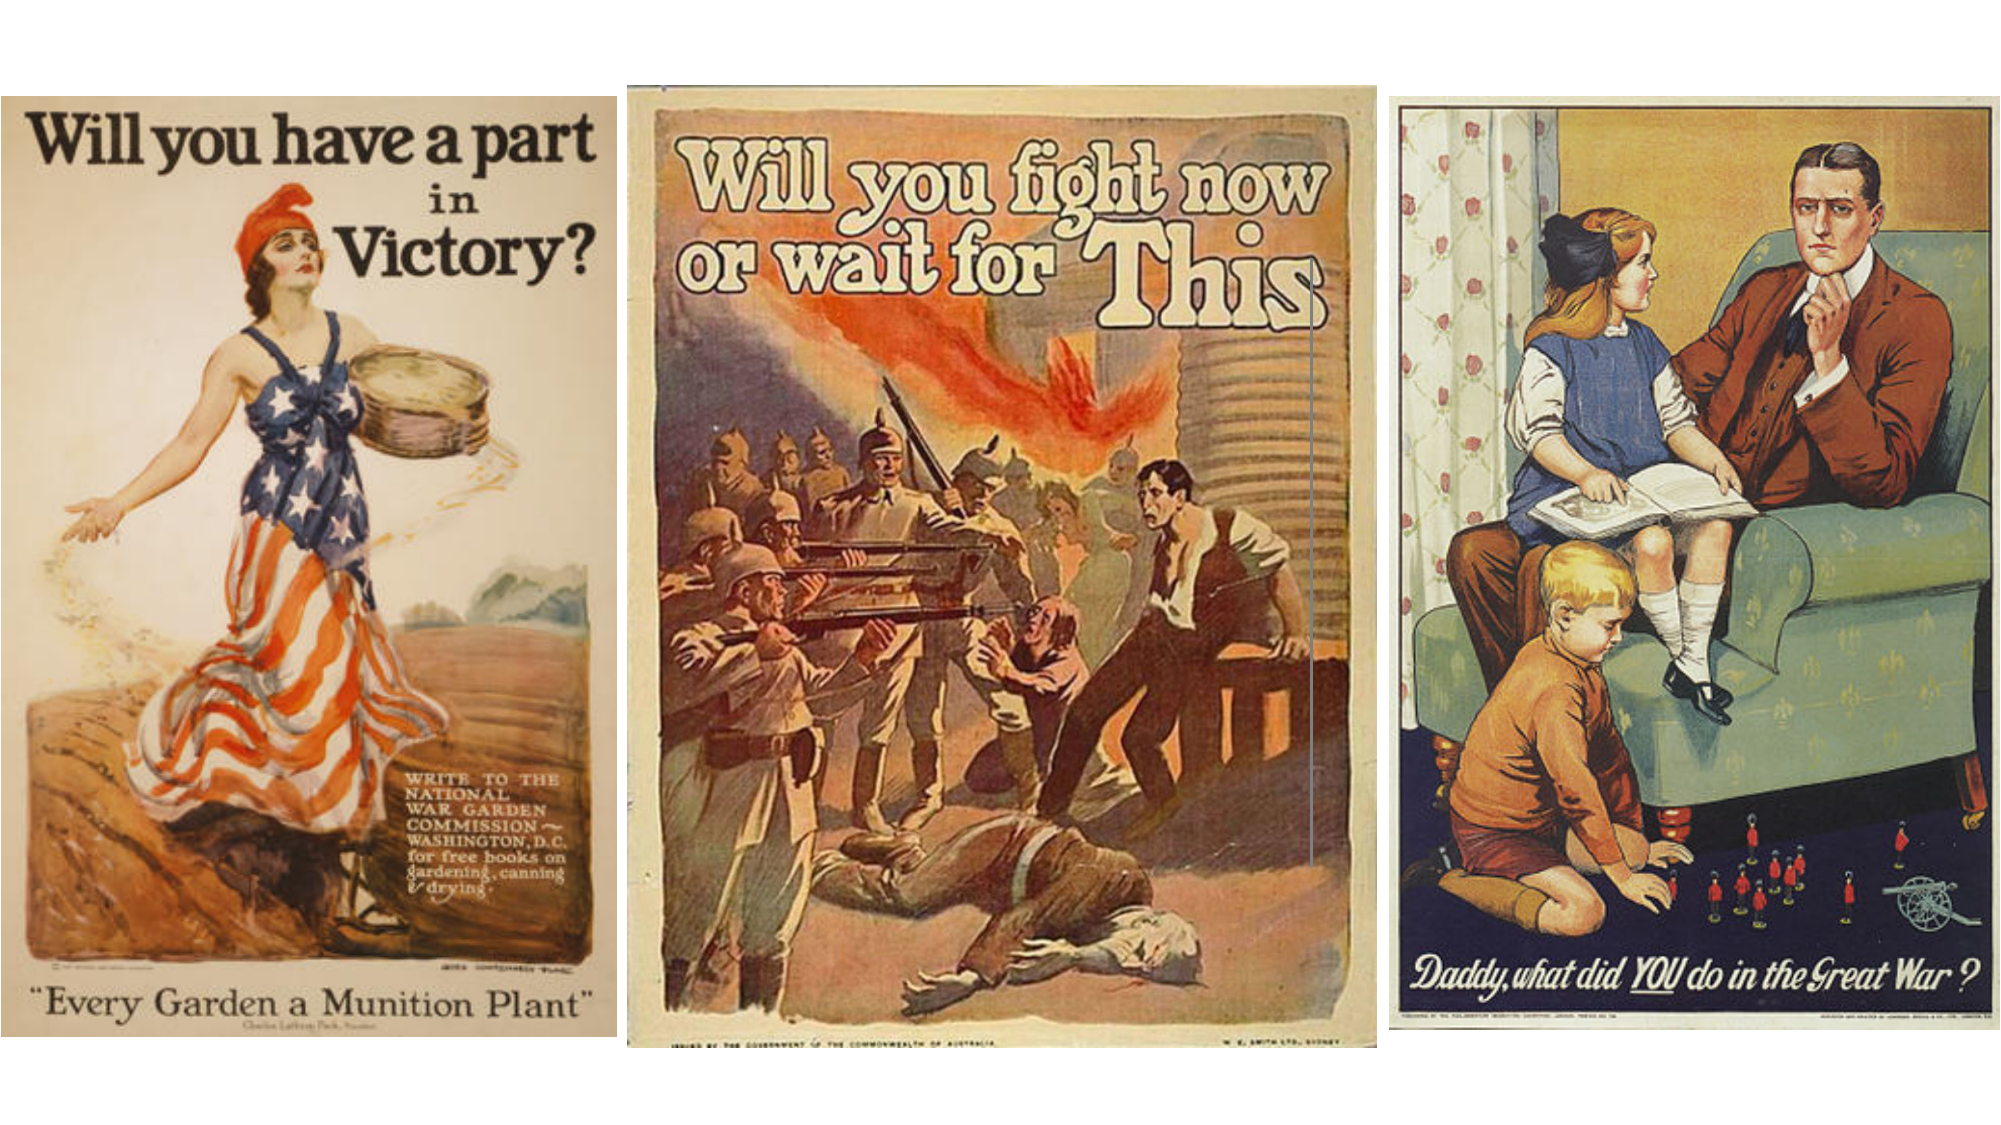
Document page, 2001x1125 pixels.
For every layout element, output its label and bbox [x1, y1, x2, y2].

picture [627, 85, 1377, 1049]
picture [1389, 96, 2000, 1030]
picture [1, 96, 617, 1037]
